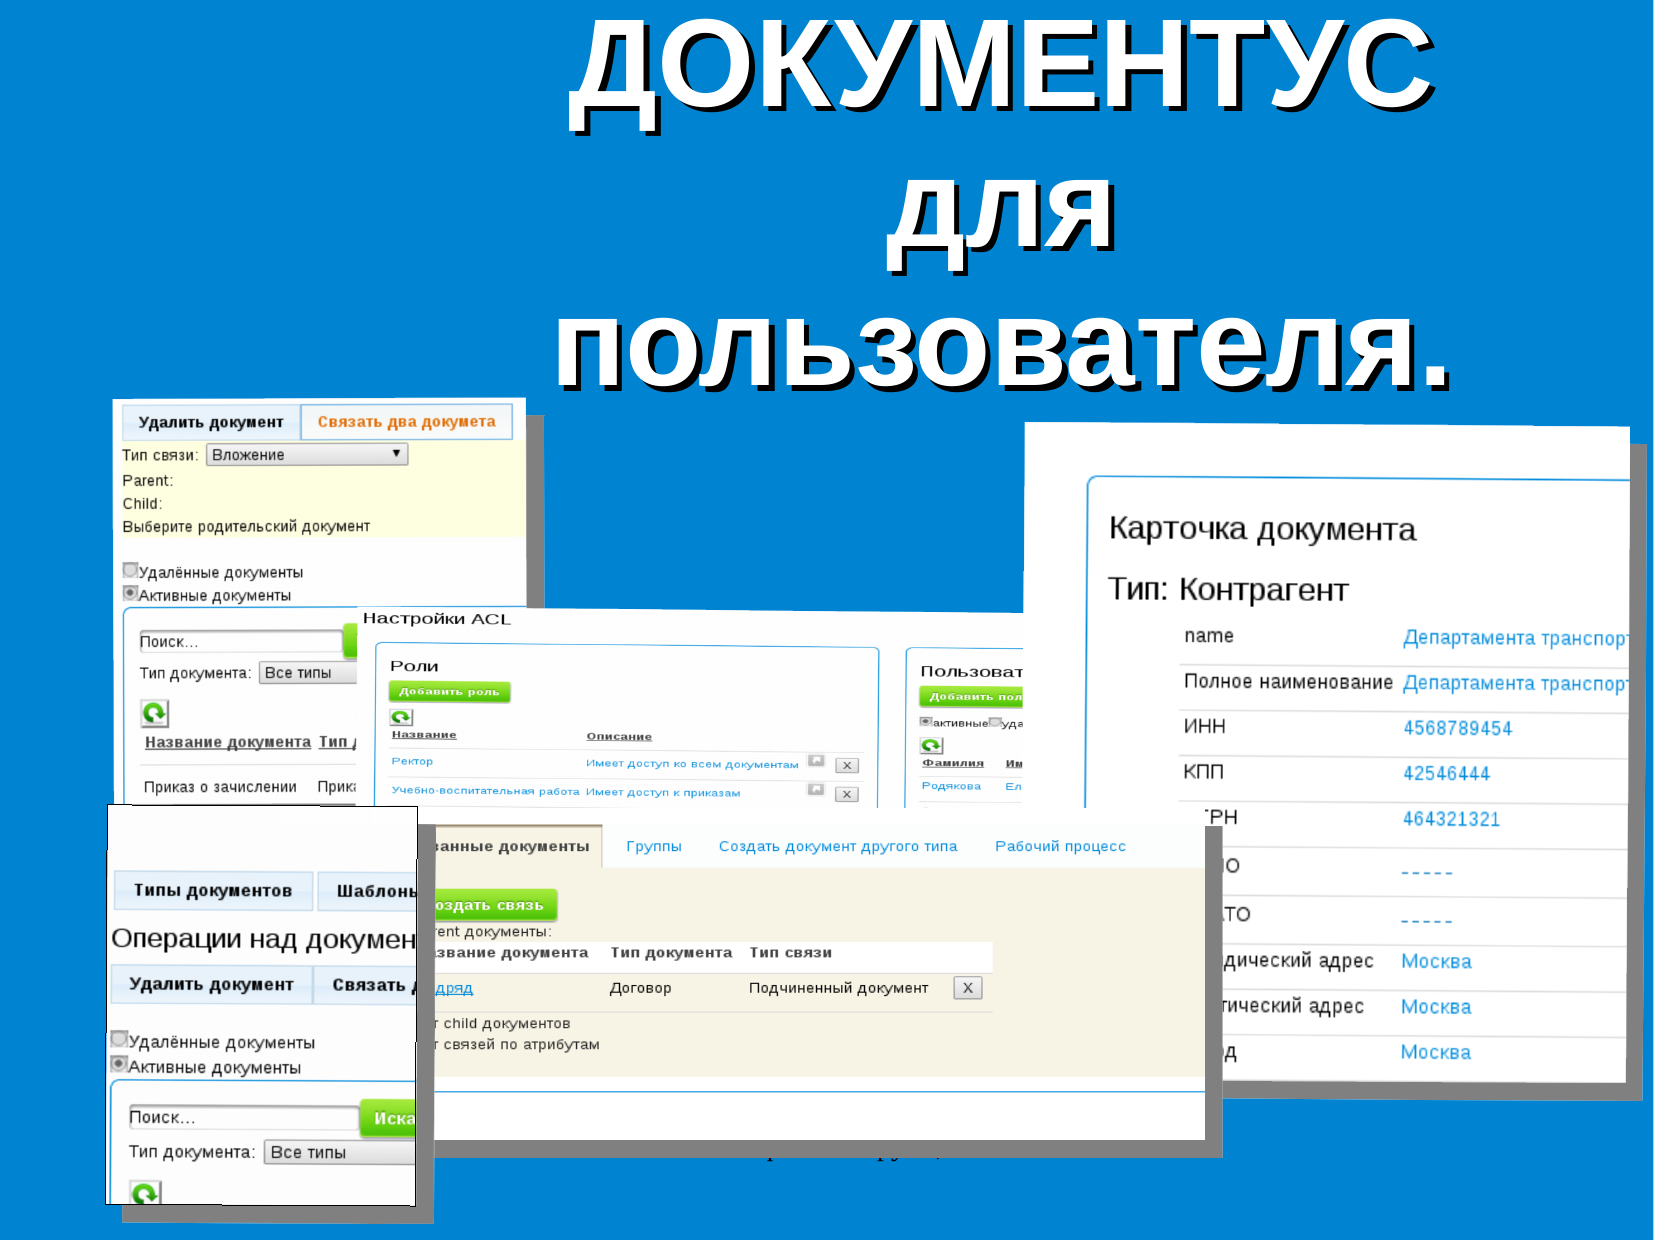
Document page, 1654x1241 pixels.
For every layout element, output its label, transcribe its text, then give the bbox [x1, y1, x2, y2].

picture [105, 397, 1630, 1207]
text_box ДОКУМЕНТУС для пользователя. [480, 0, 1524, 413]
